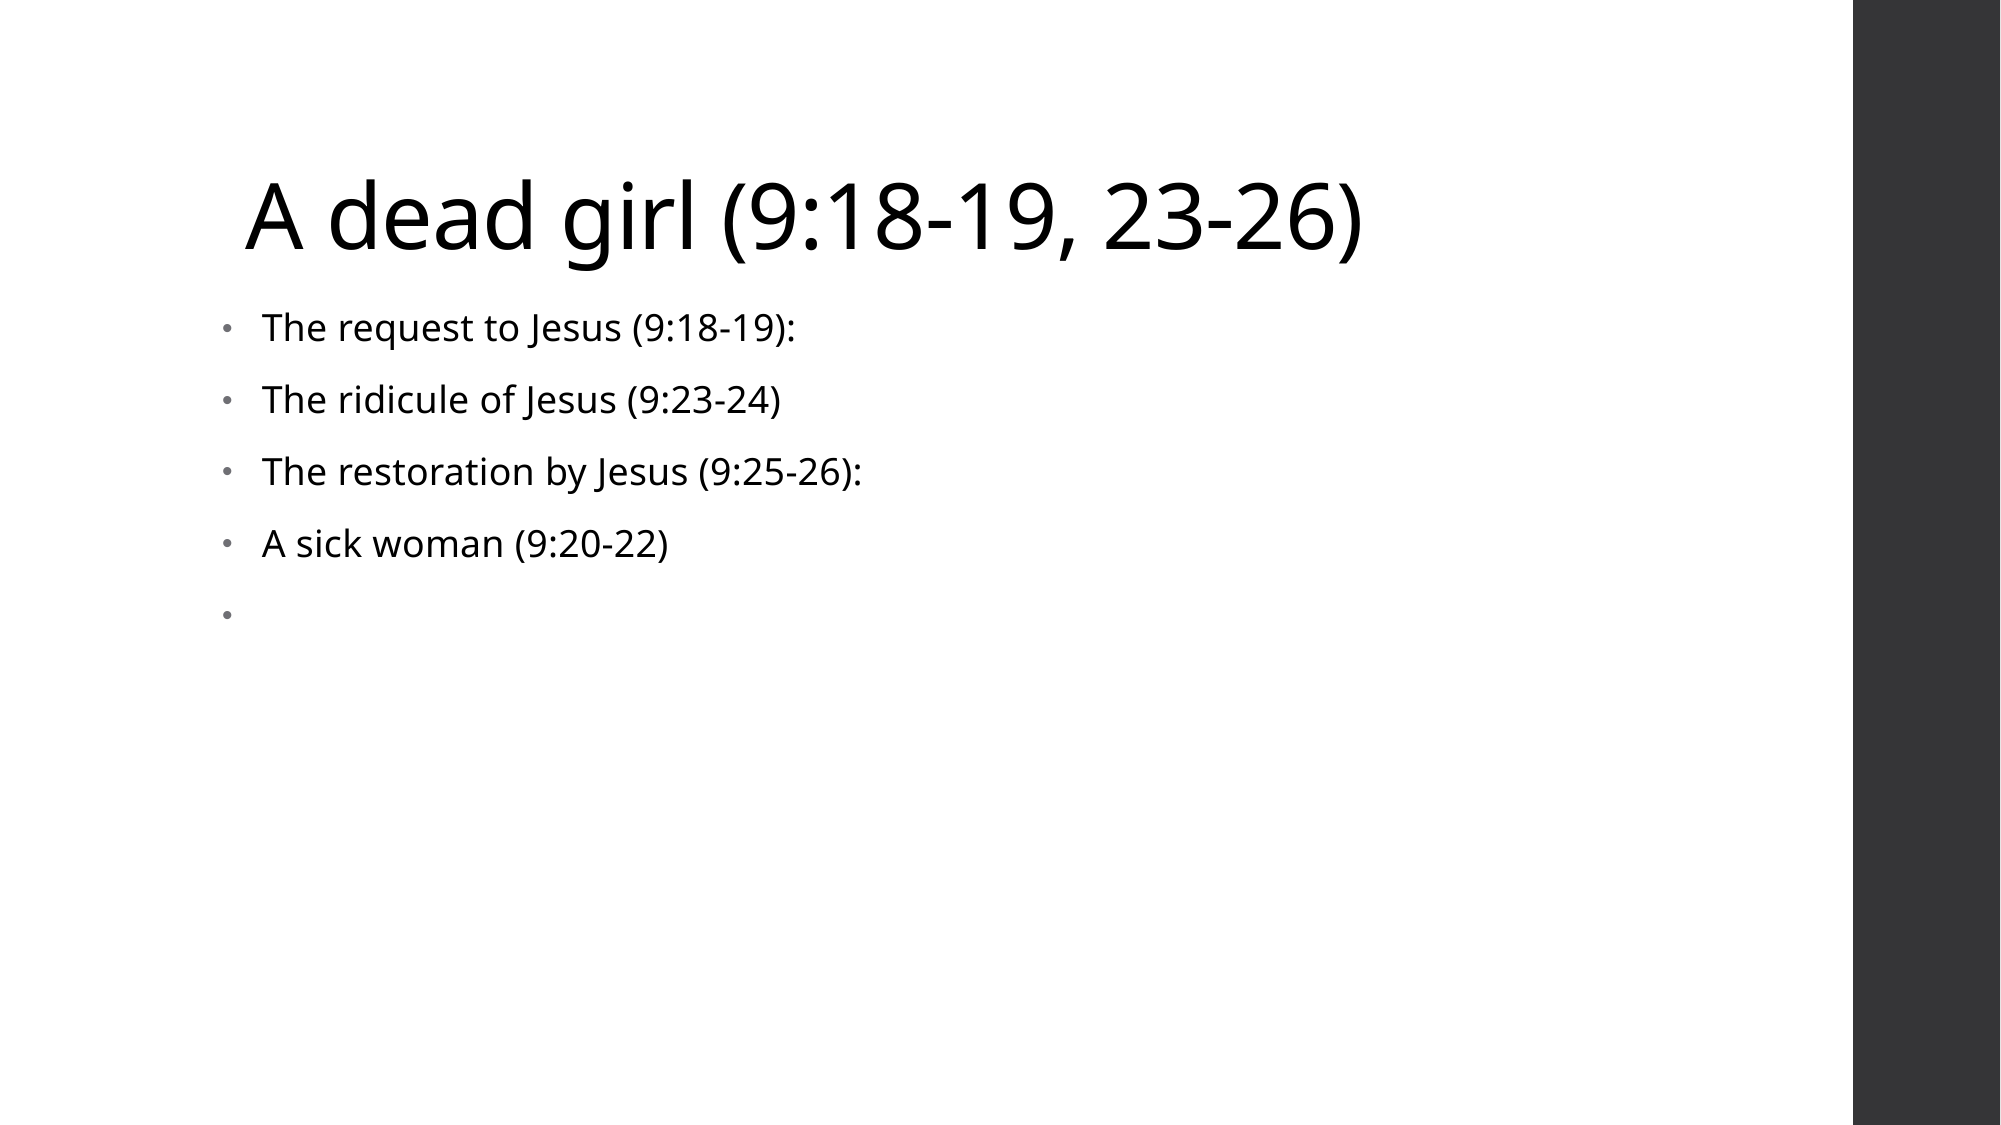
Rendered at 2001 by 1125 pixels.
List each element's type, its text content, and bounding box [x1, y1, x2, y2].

title A dead girl (9:18-19, 23-26) [206, 60, 1797, 278]
list The request to Jesus (9:18-19): The ridicule of Jesus (9:23-24) The restoration by Jesus (9:25-26): A sick woman (9:20-22) [206, 299, 1617, 1014]
